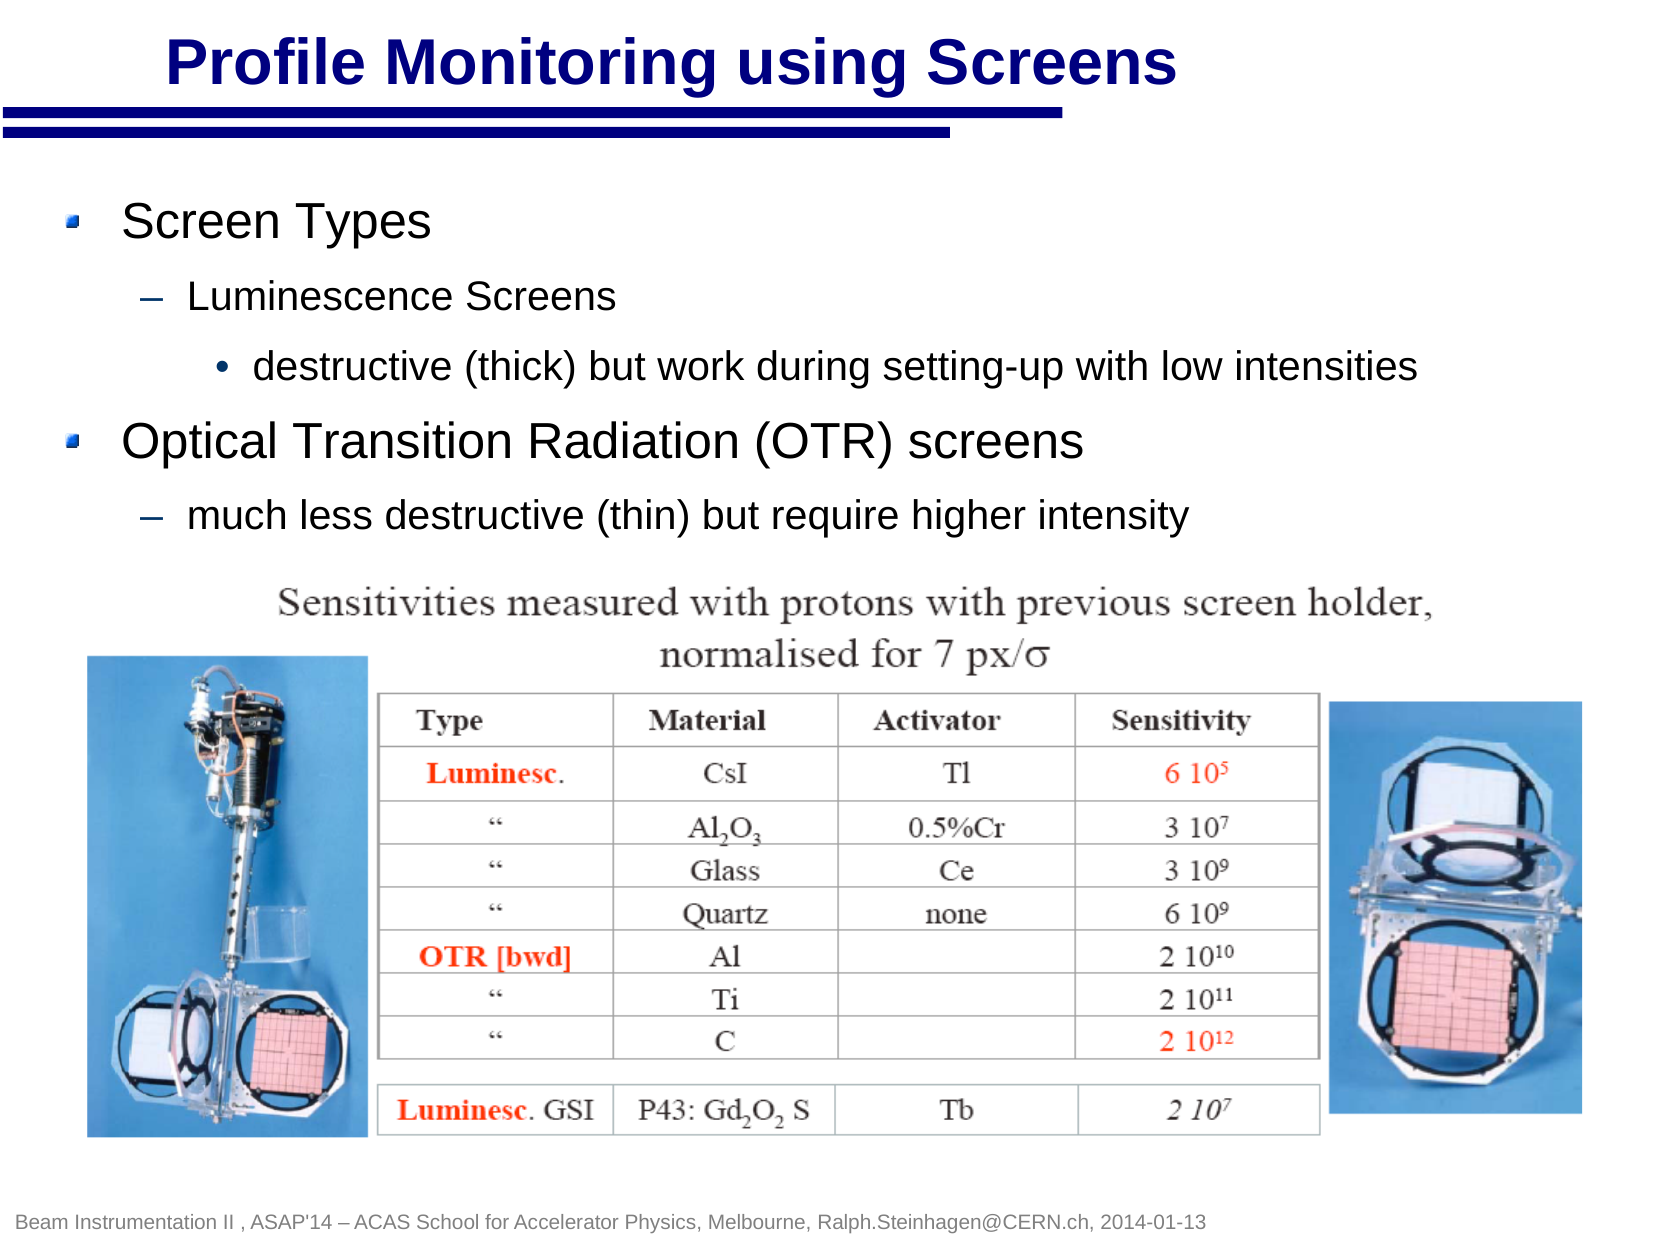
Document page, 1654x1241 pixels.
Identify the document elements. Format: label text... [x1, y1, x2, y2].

list Screen Types Luminescence Screens destructive (thick) but work during setting-up with low intensities Optical Transition Radiation (OTR) screens much less destructive (thin) but require higher intensity [65, 192, 1628, 1205]
picture [82, 574, 1583, 1147]
title Profile Monitoring using Screens [165, 0, 1323, 124]
